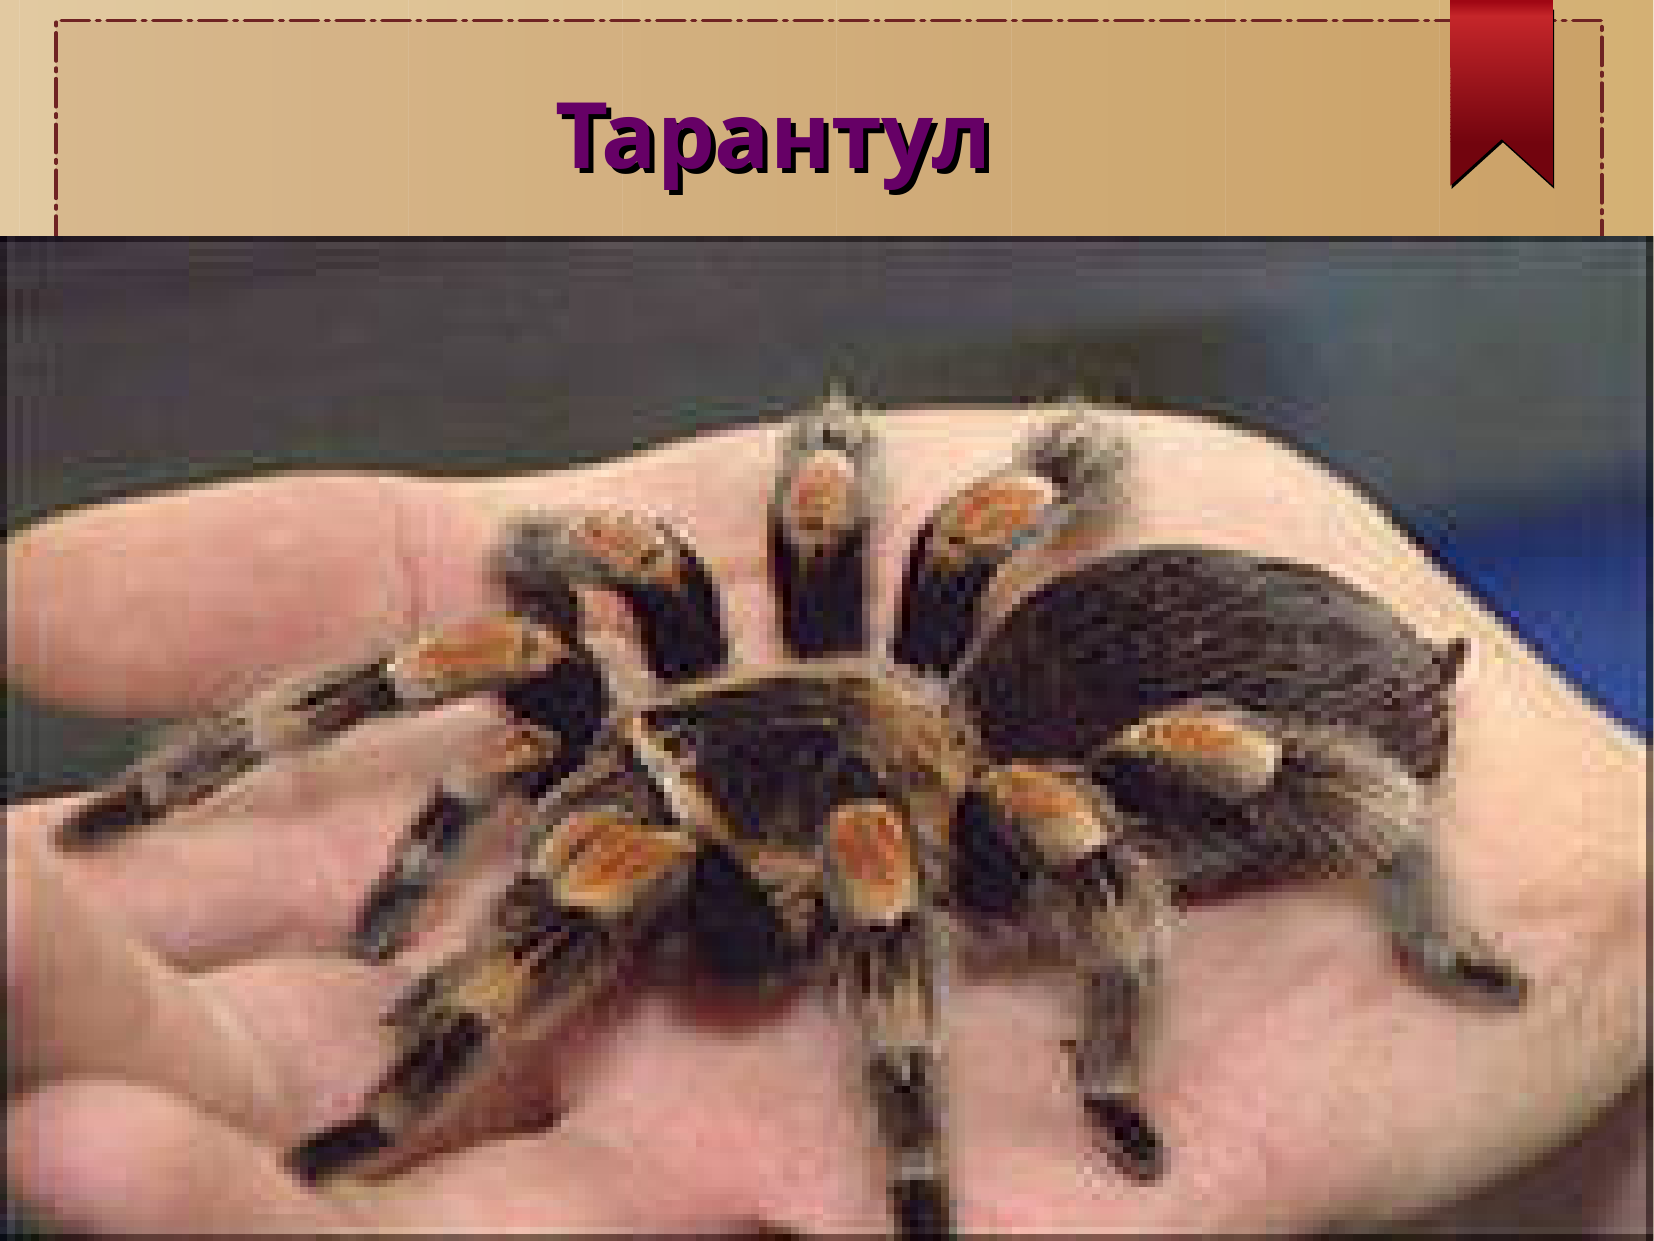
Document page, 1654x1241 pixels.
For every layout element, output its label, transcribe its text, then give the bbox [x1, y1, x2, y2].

title Тарантул [88, 29, 1459, 236]
picture [0, 236, 1654, 1241]
